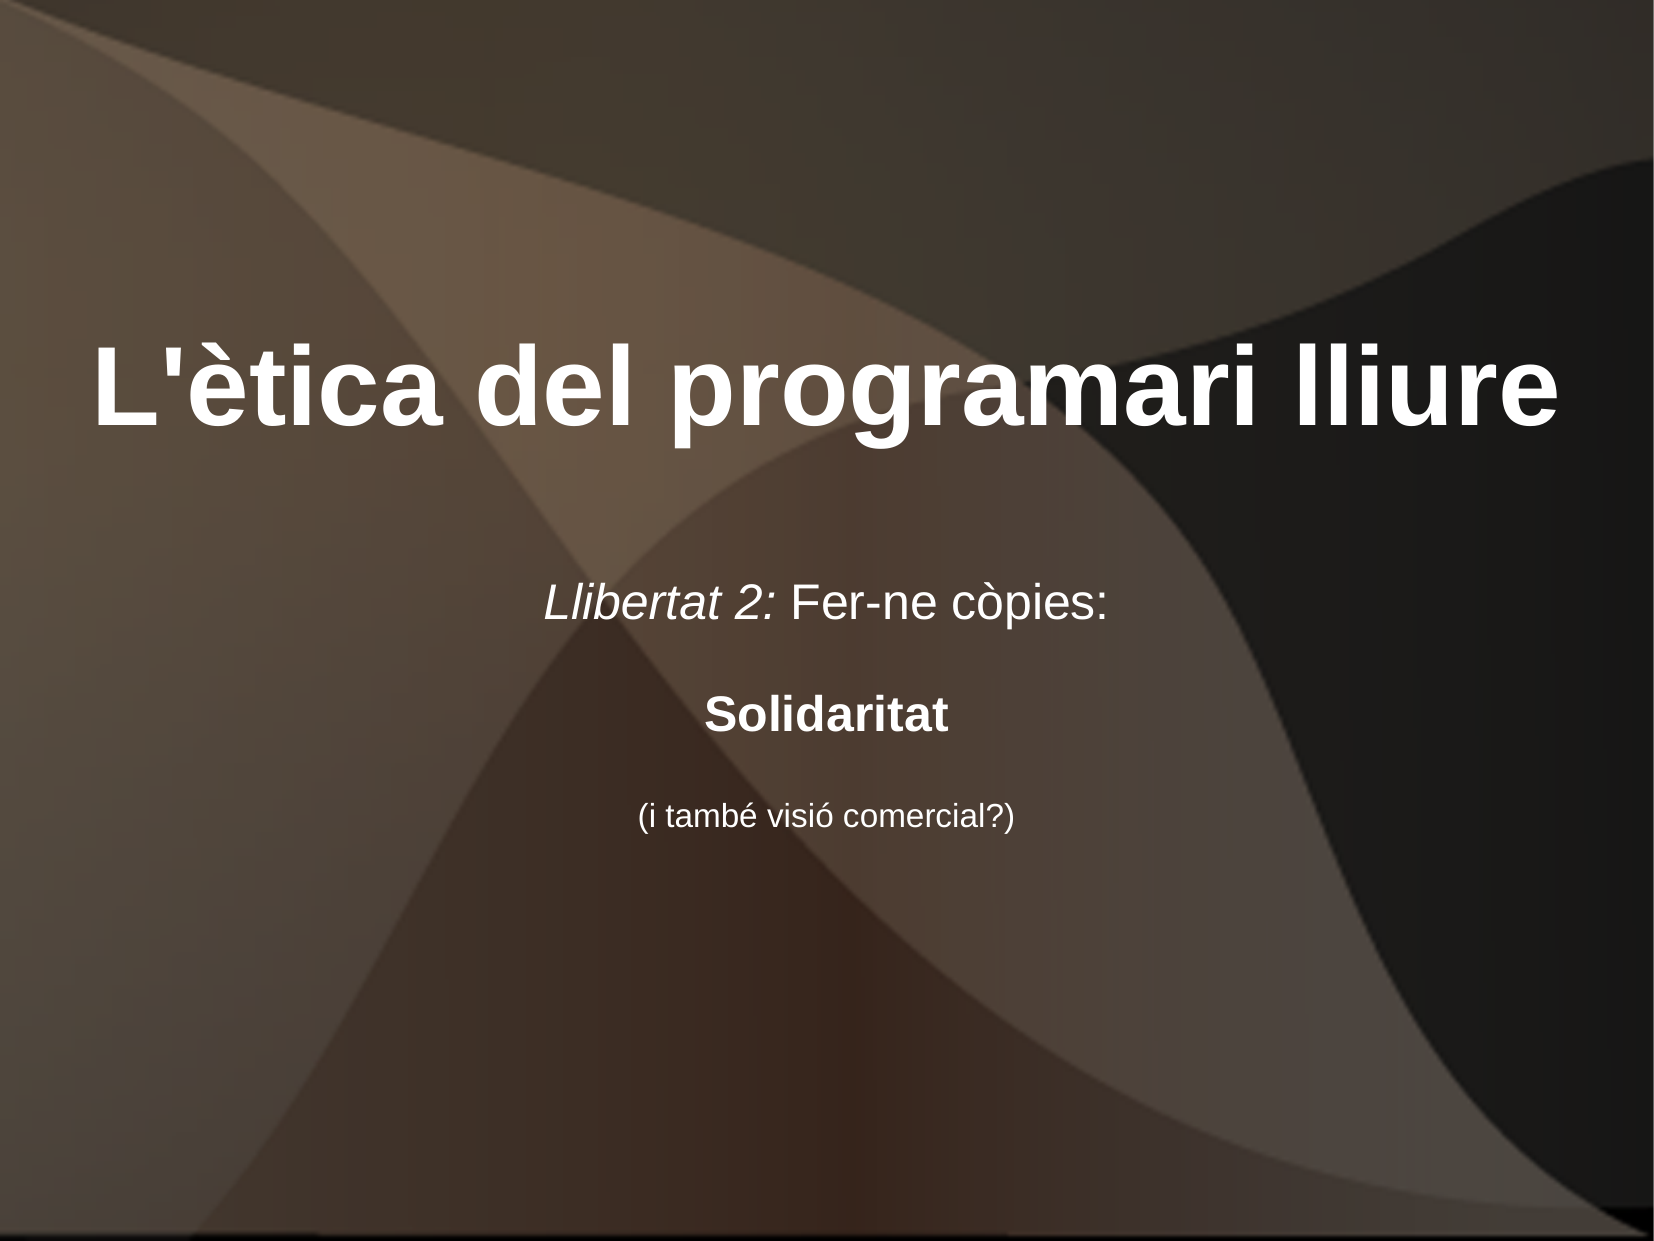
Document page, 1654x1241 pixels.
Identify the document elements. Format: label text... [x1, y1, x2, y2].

picture [0, 0, 1654, 1241]
subtitle L'ètica del programari lliure Llibertat 2: Fer-ne còpies: Solidaritat (i també visió comercial?) [82, 56, 1571, 1102]
